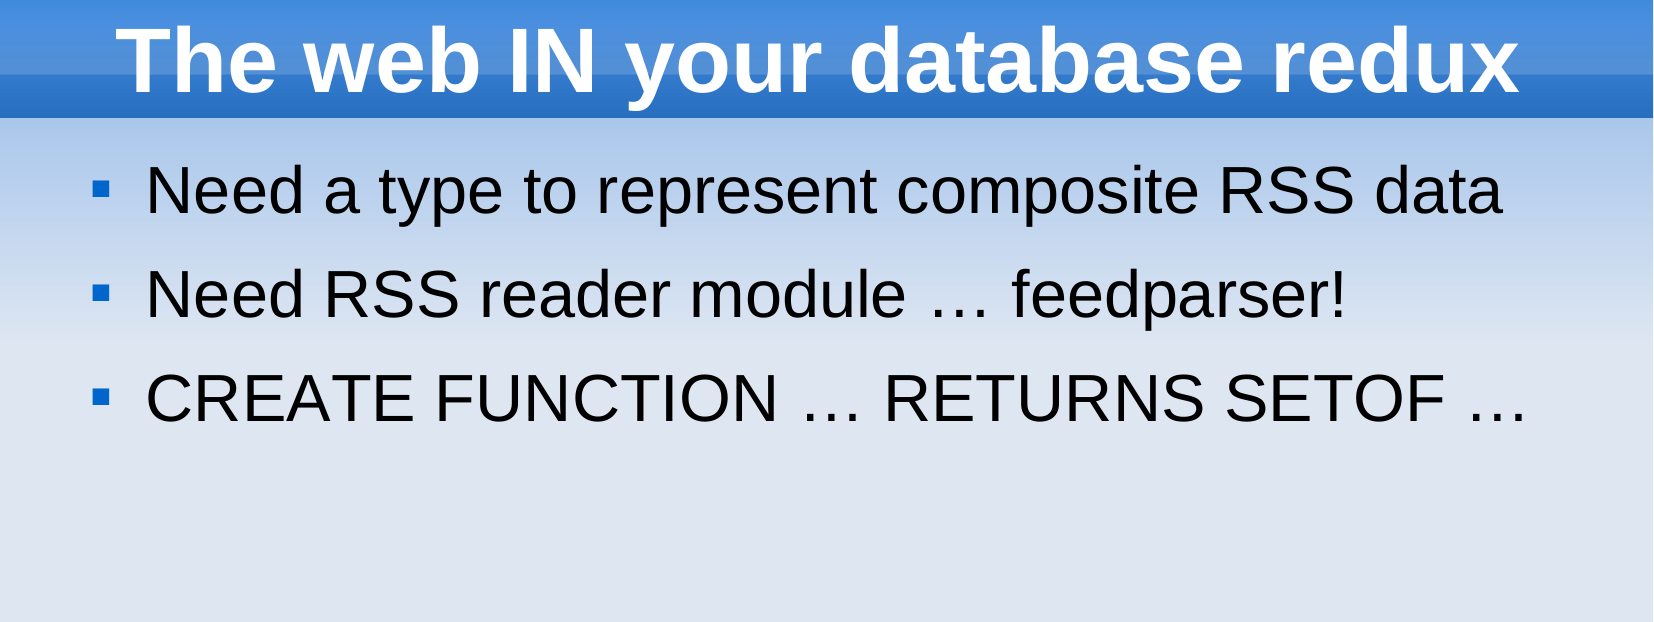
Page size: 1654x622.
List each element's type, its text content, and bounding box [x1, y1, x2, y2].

list Need a type to represent composite RSS data Need RSS reader module … feedparser! CREATE FUNCTION … RETURNS SETOF … [75, 152, 1563, 548]
picture [0, 0, 1654, 622]
title The web IN your database redux [75, 1, 1563, 120]
